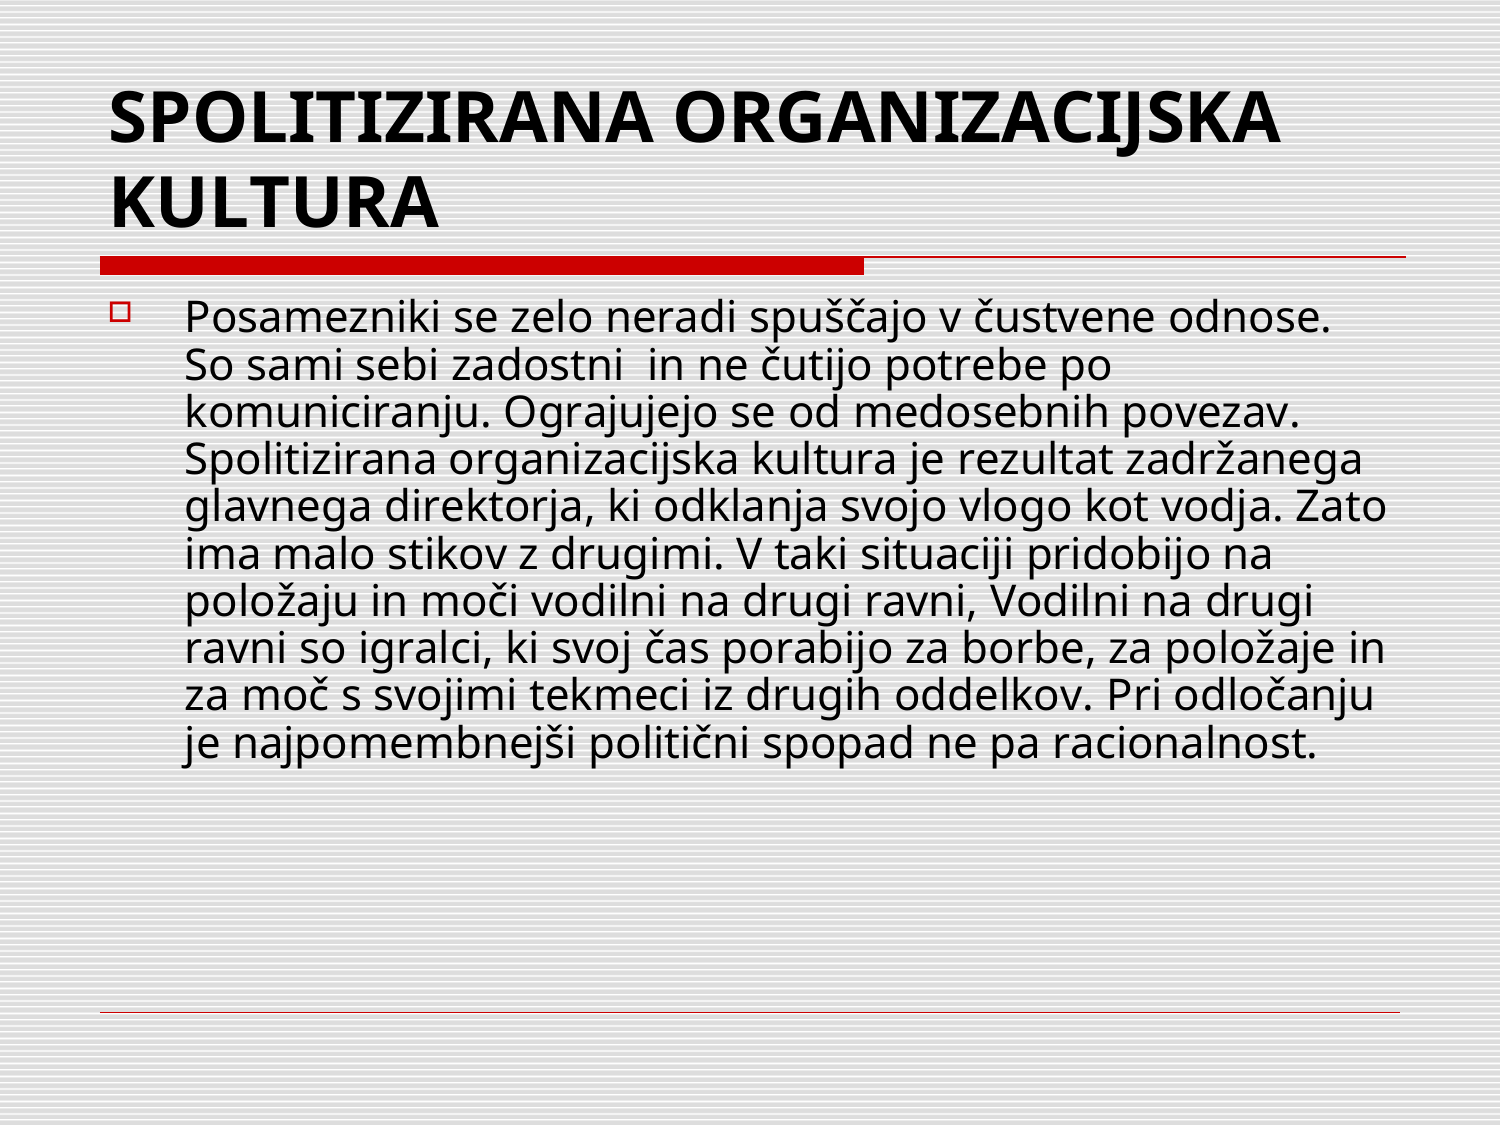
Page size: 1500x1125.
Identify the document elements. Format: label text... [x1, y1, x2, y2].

list Posamezniki se zelo neradi spuščajo v čustvene odnose. So sami sebi zadostni in ne čutijo potrebe po komuniciranju. Ograjujejo se od medosebnih povezav. Spolitizirana organizacijska kultura je rezultat zadržanega glavnega direktorja, ki odklanja svojo vlogo kot vodja. Zato ima malo stikov z drugimi. V taki situaciji pridobijo na položaju in moči vodilni na drugi ravni, Vodilni na drugi ravni so igralci, ki svoj čas porabijo za borbe, za položaje in za moč s svojimi tekmeci iz drugih oddelkov. Pri odločanju je najpomembnejši politični spopad ne pa racionalnost. [92, 287, 1406, 988]
title SPOLITIZIRANA ORGANIZACIJSKA KULTURA [94, 49, 1407, 250]
picture [0, 0, 1500, 1125]
